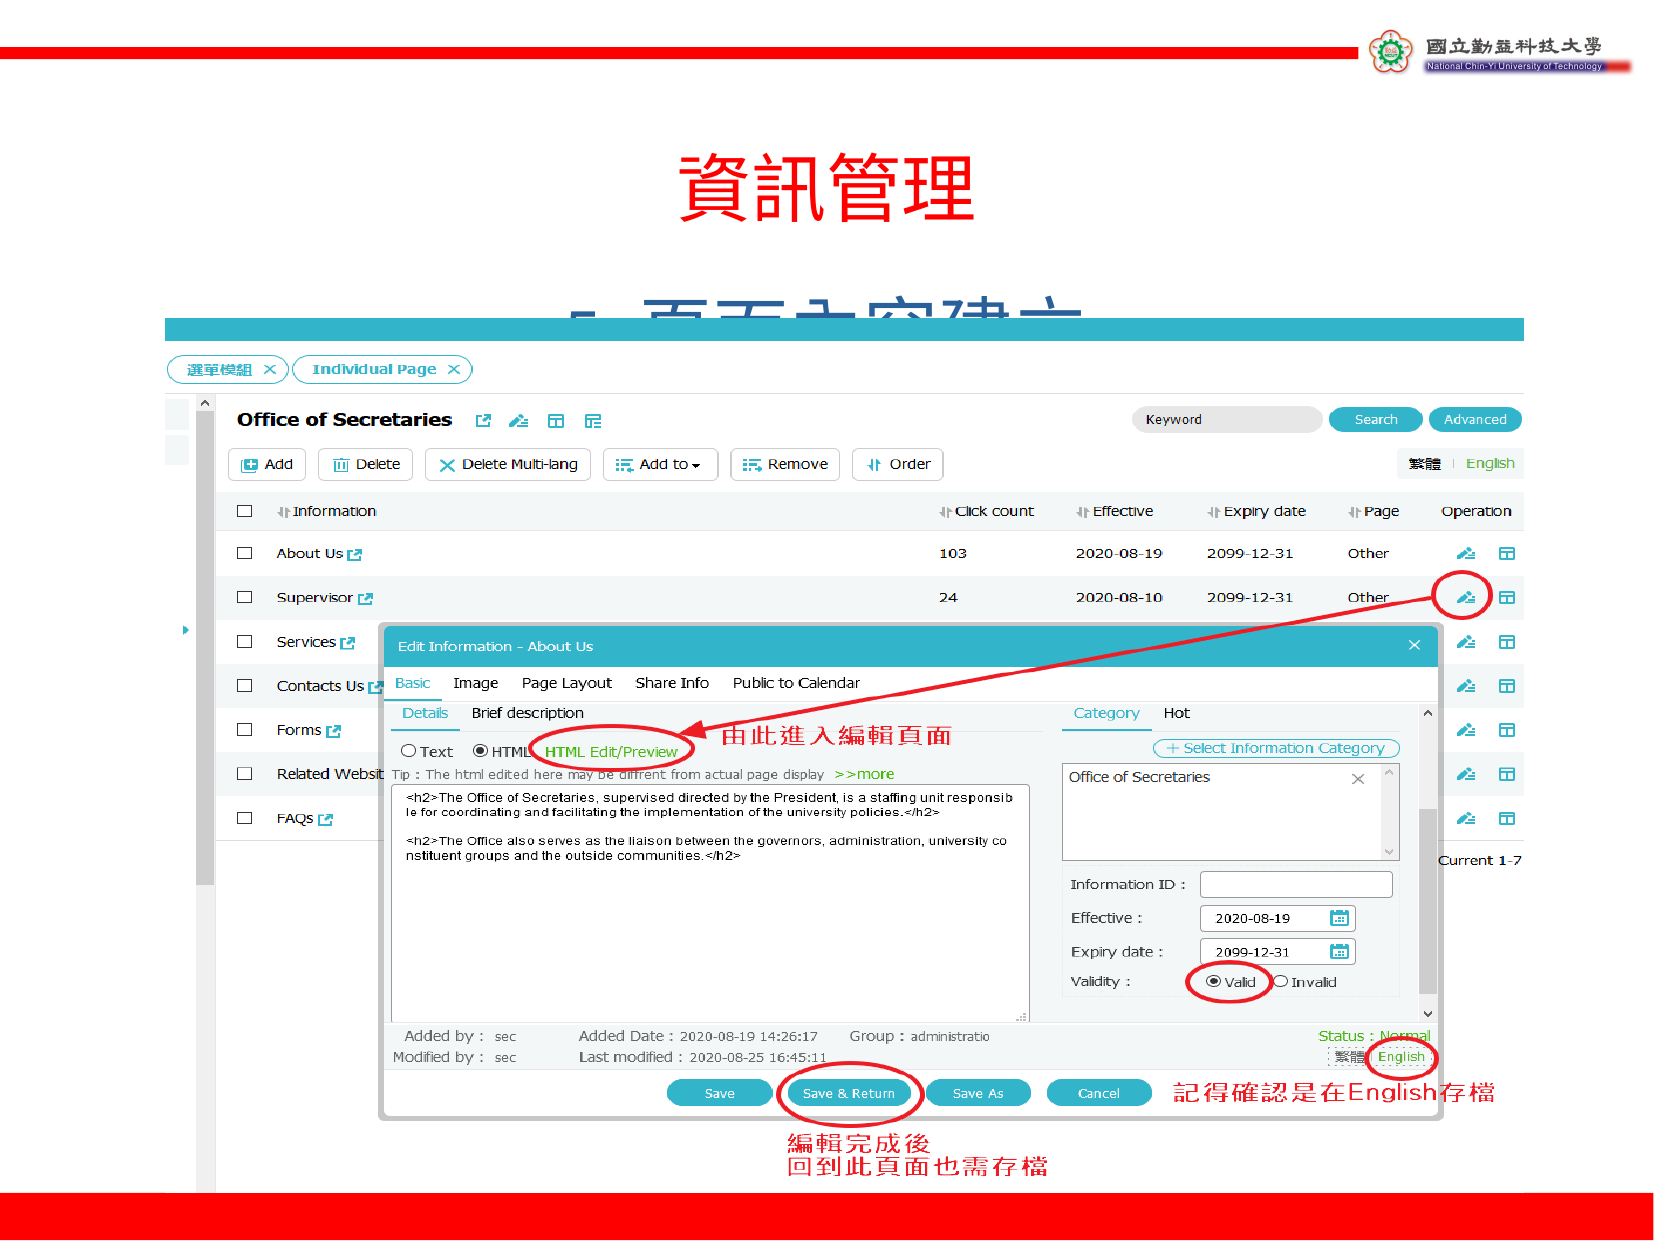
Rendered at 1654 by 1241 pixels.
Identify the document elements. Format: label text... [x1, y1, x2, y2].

picture [165, 318, 1524, 1193]
subtitle 資訊管理 5.頁面內容建立 [82, 129, 1571, 1158]
picture [1368, 29, 1636, 77]
